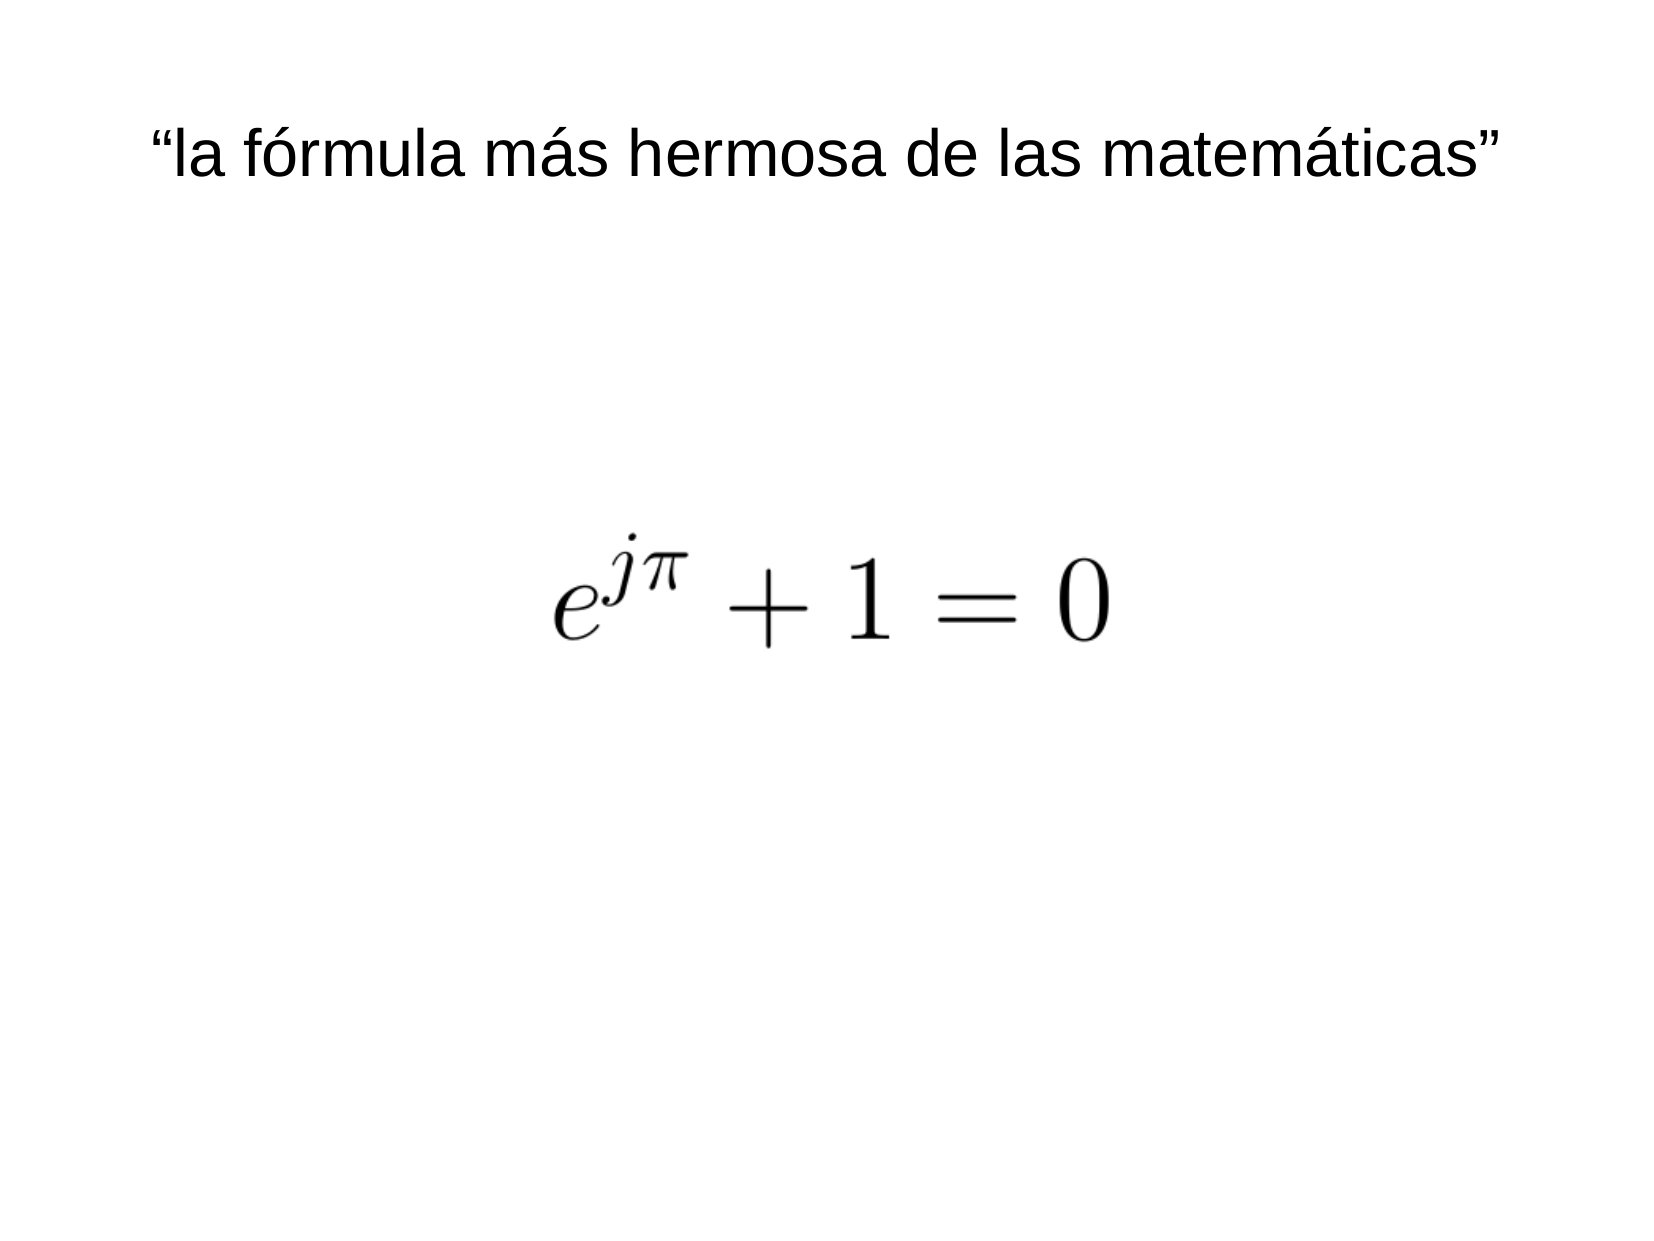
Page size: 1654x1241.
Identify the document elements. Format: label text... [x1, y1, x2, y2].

picture [537, 525, 1128, 668]
title “la fórmula más hermosa de las matemáticas” [82, 56, 1571, 250]
